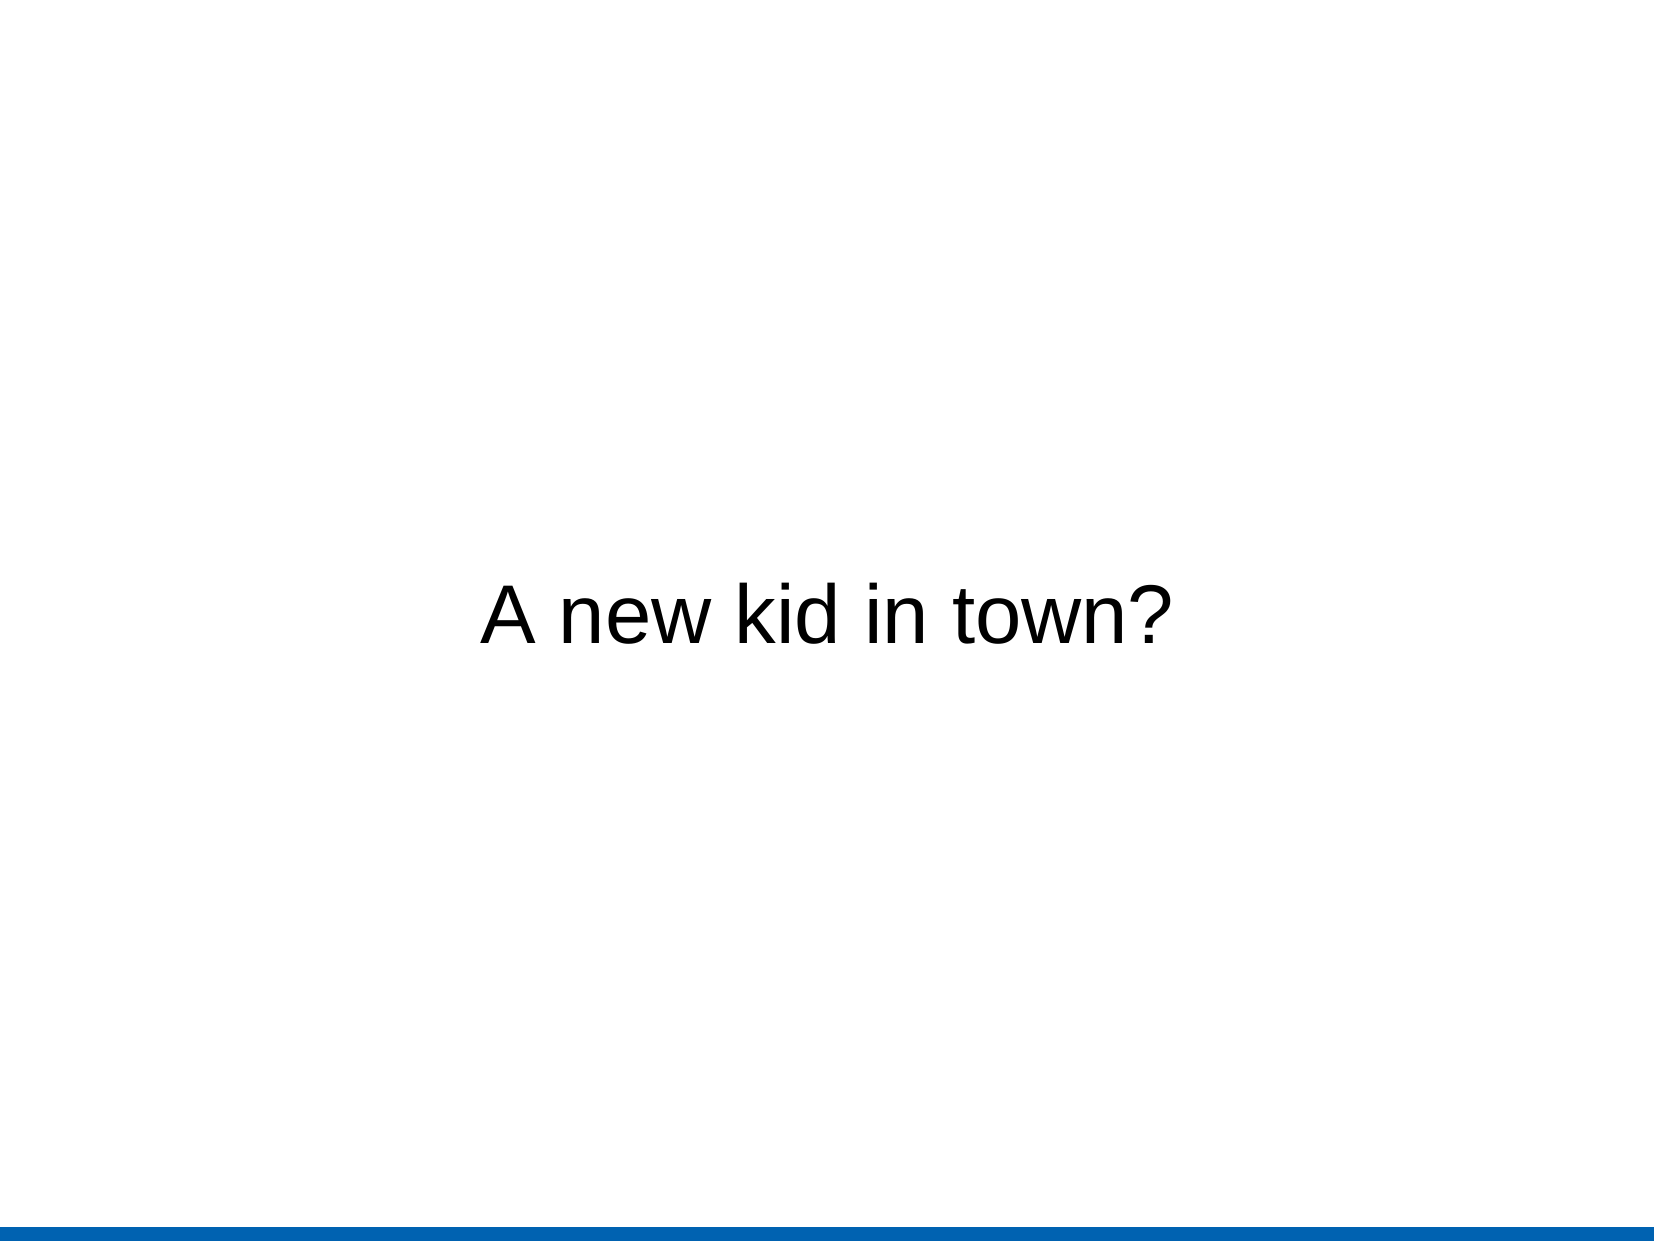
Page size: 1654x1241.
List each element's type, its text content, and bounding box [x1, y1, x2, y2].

subtitle A new kid in town? [121, 112, 1534, 1117]
